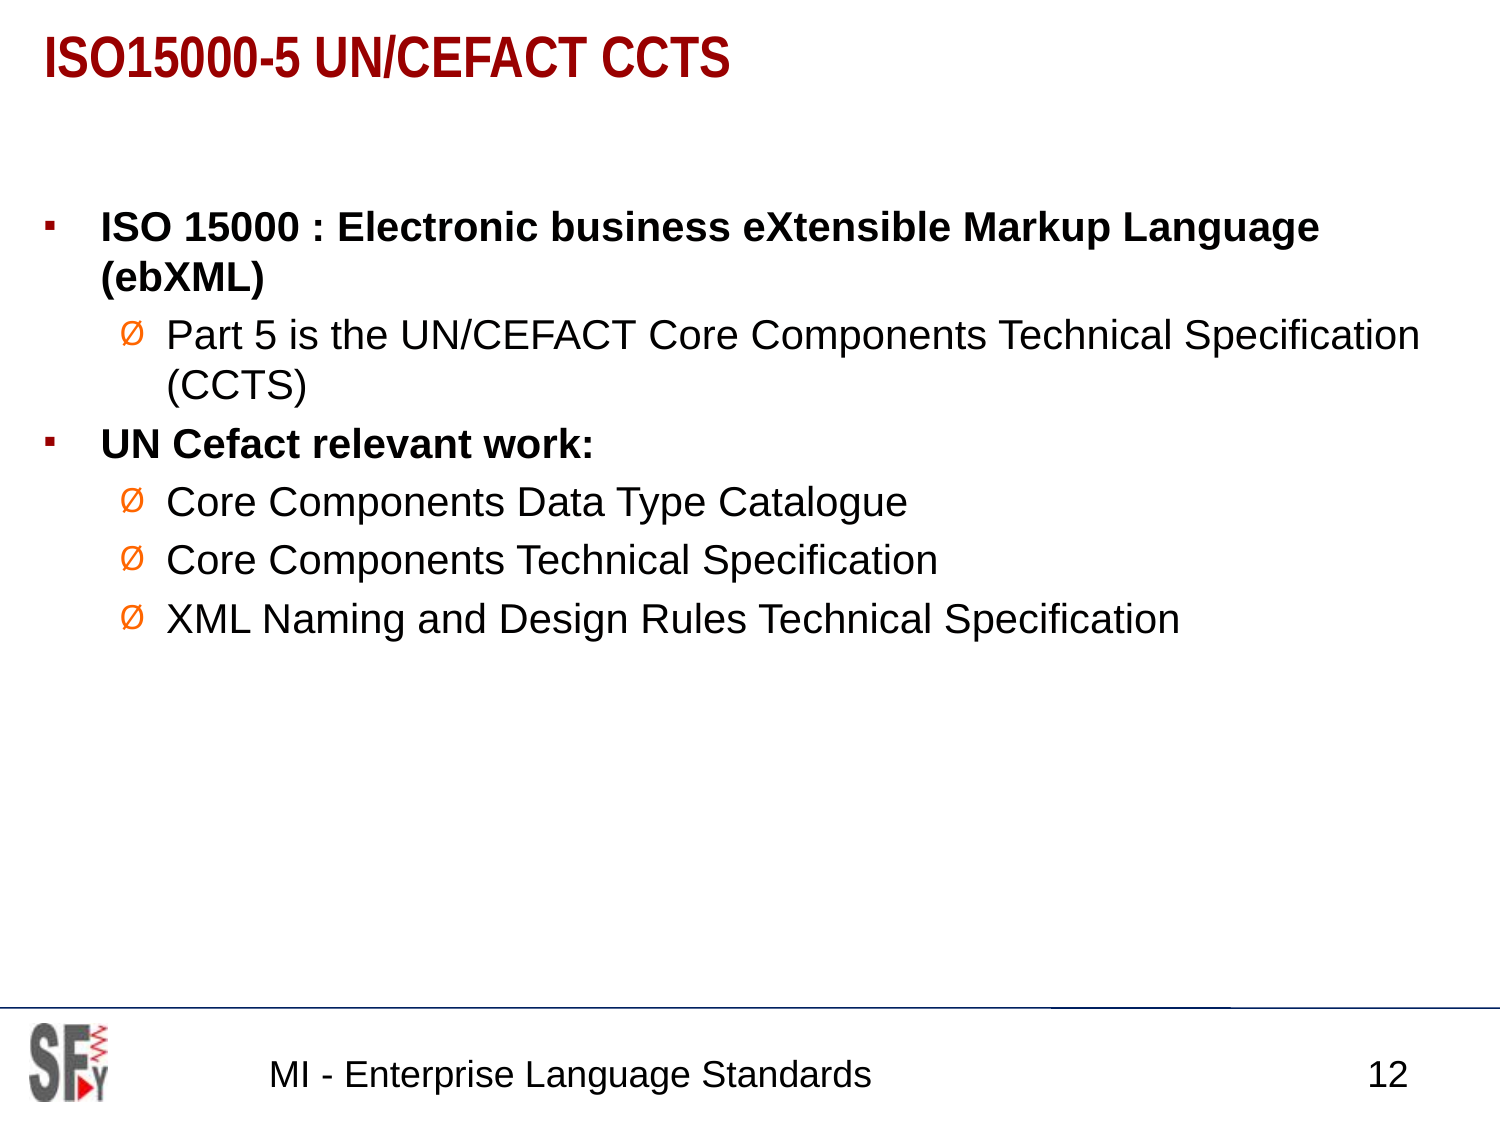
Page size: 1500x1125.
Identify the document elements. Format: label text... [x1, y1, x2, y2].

footer MI - Enterprise Language Standards [253, 1034, 1336, 1103]
list ISO 15000 : Electronic business eXtensible Markup Language (ebXML) Part 5 is the UN/CEFACT Core Components Technical Specification (CCTS) UN Cefact relevant work: Core Components Data Type Catalogue Core Components Technical Specification XML Naming and Design Rules Technical Specification [29, 184, 1471, 988]
title ISO15000-5 UN/CEFACT CCTS [29, 12, 1471, 138]
slide_number <numéro> [1352, 1034, 1490, 1103]
picture [29, 1023, 108, 1102]
